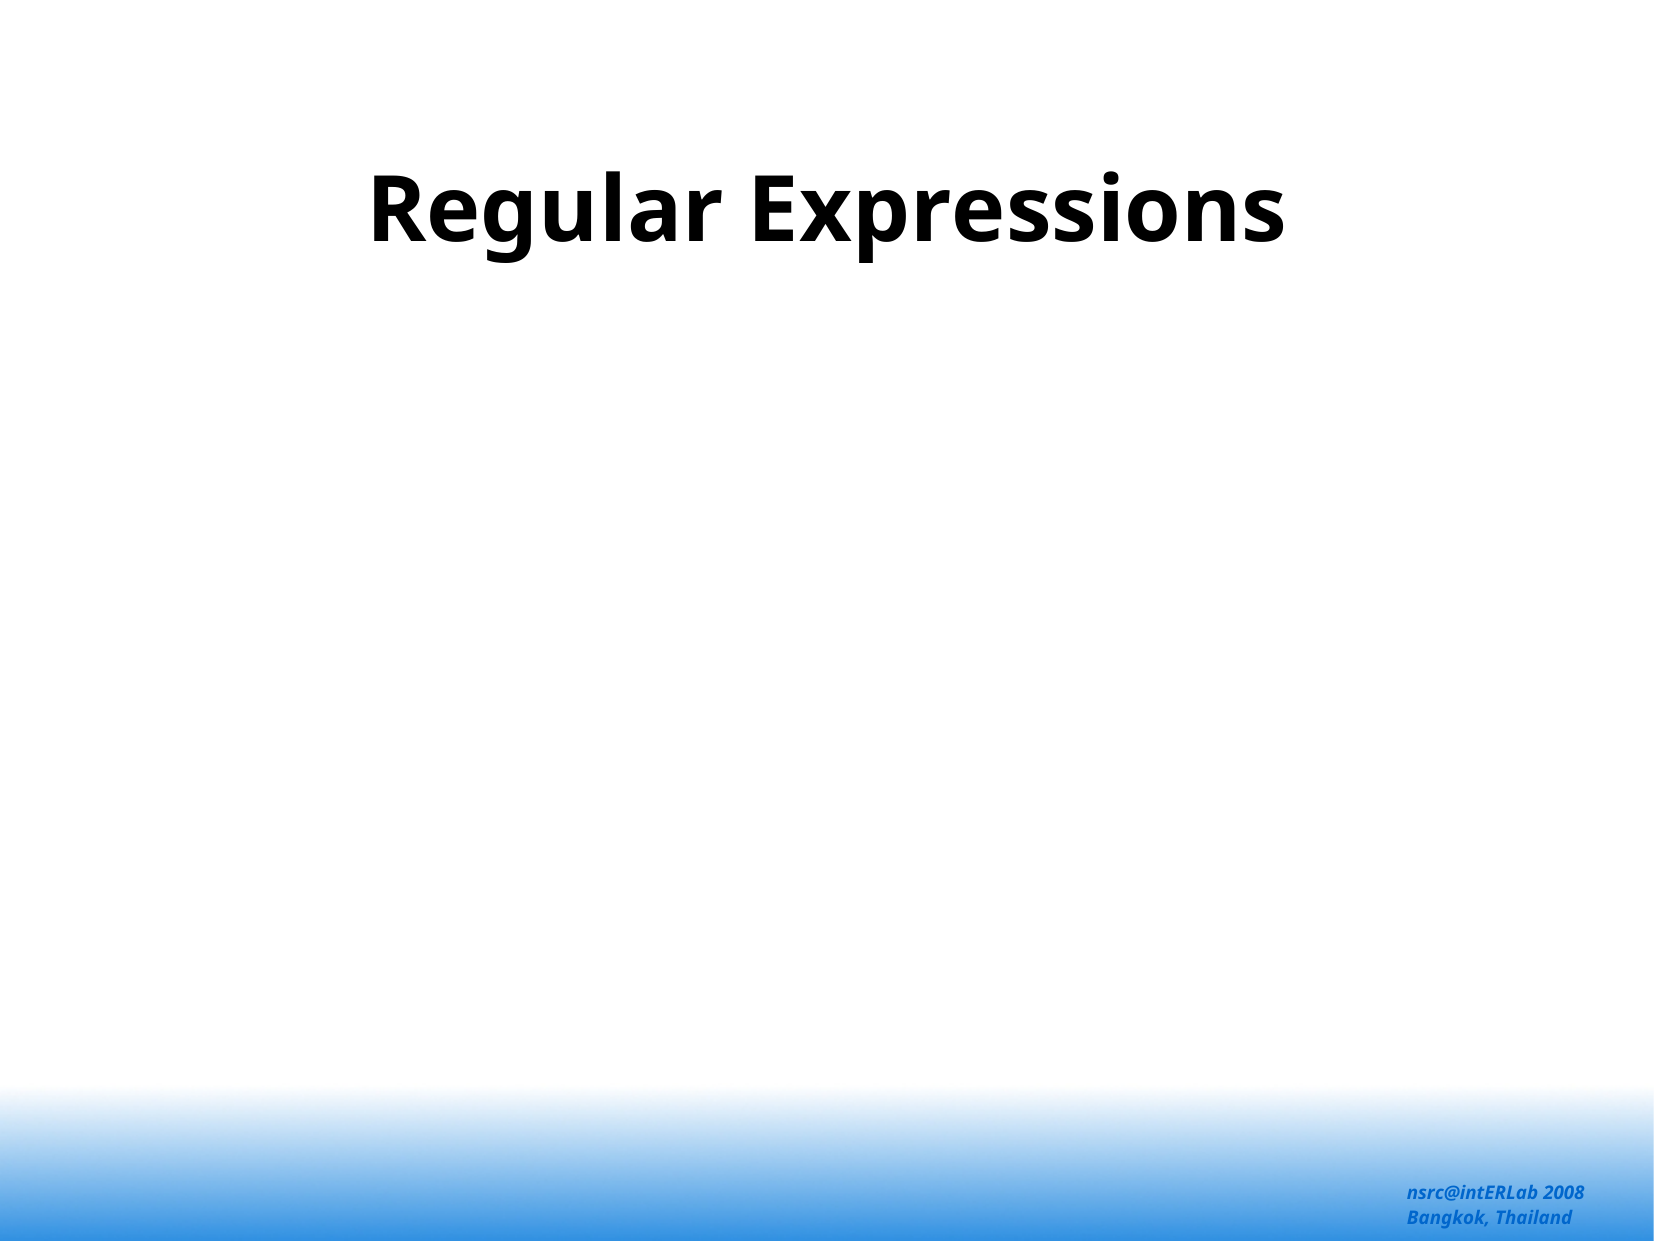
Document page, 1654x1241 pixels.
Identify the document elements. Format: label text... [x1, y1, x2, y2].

picture [0, 1083, 1654, 1241]
title Regular Expressions [121, 102, 1534, 310]
